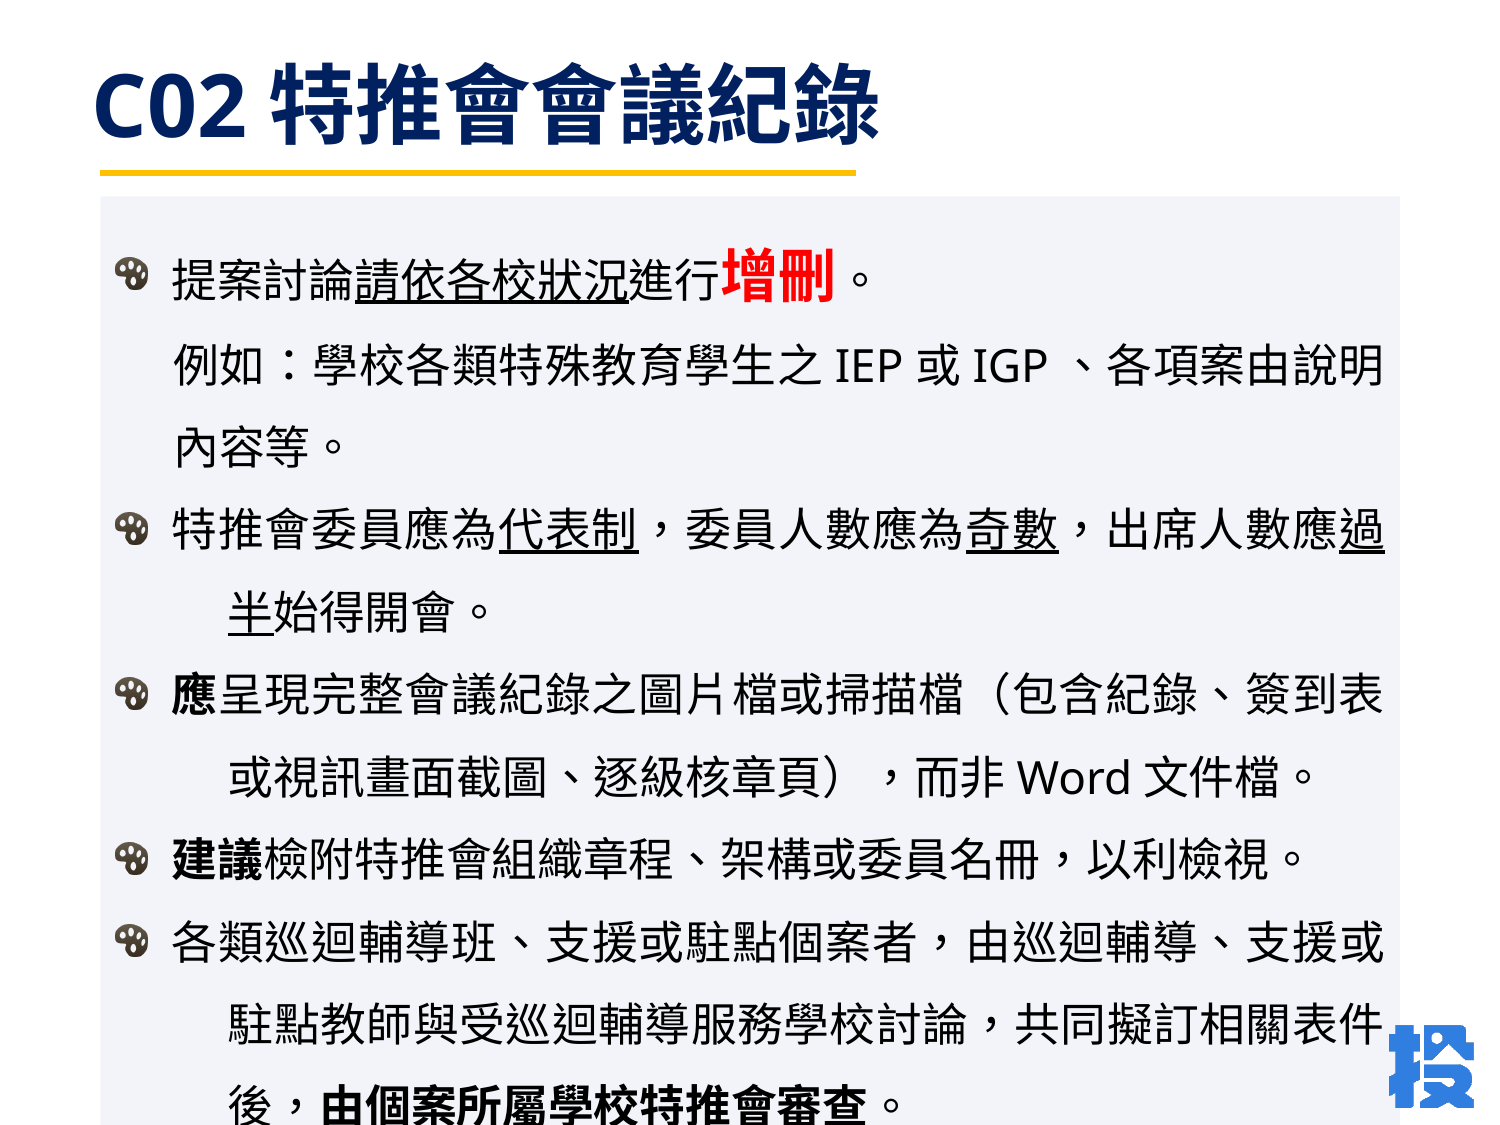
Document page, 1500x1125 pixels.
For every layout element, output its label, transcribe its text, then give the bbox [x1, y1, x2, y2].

text_box C02特推會會議紀錄 [76, 42, 890, 164]
text_box 提案討論請依各校狀況進行增刪。 例如：學校各類特殊教育學生之IEP或IGP、各項案由說明內容等。 特推會委員應為代表制，委員人數應為奇數，出席人數應過半始得開會。 應呈現完整會議紀錄之圖片檔或掃描檔（包含紀錄、簽到表或視訊畫面截圖、逐級核章頁），而非Word文件檔。 建議檢附特推會組織章程、架構或委員名冊，以利檢視。 各類巡迴輔導班、支援或駐點個案者，由巡迴輔導、支援或駐點教師與受巡迴輔導服務學校討論，共同擬訂相關表件後，由個案所屬學校特推會審查。 [100, 196, 1400, 1125]
picture [1362, 997, 1500, 1125]
